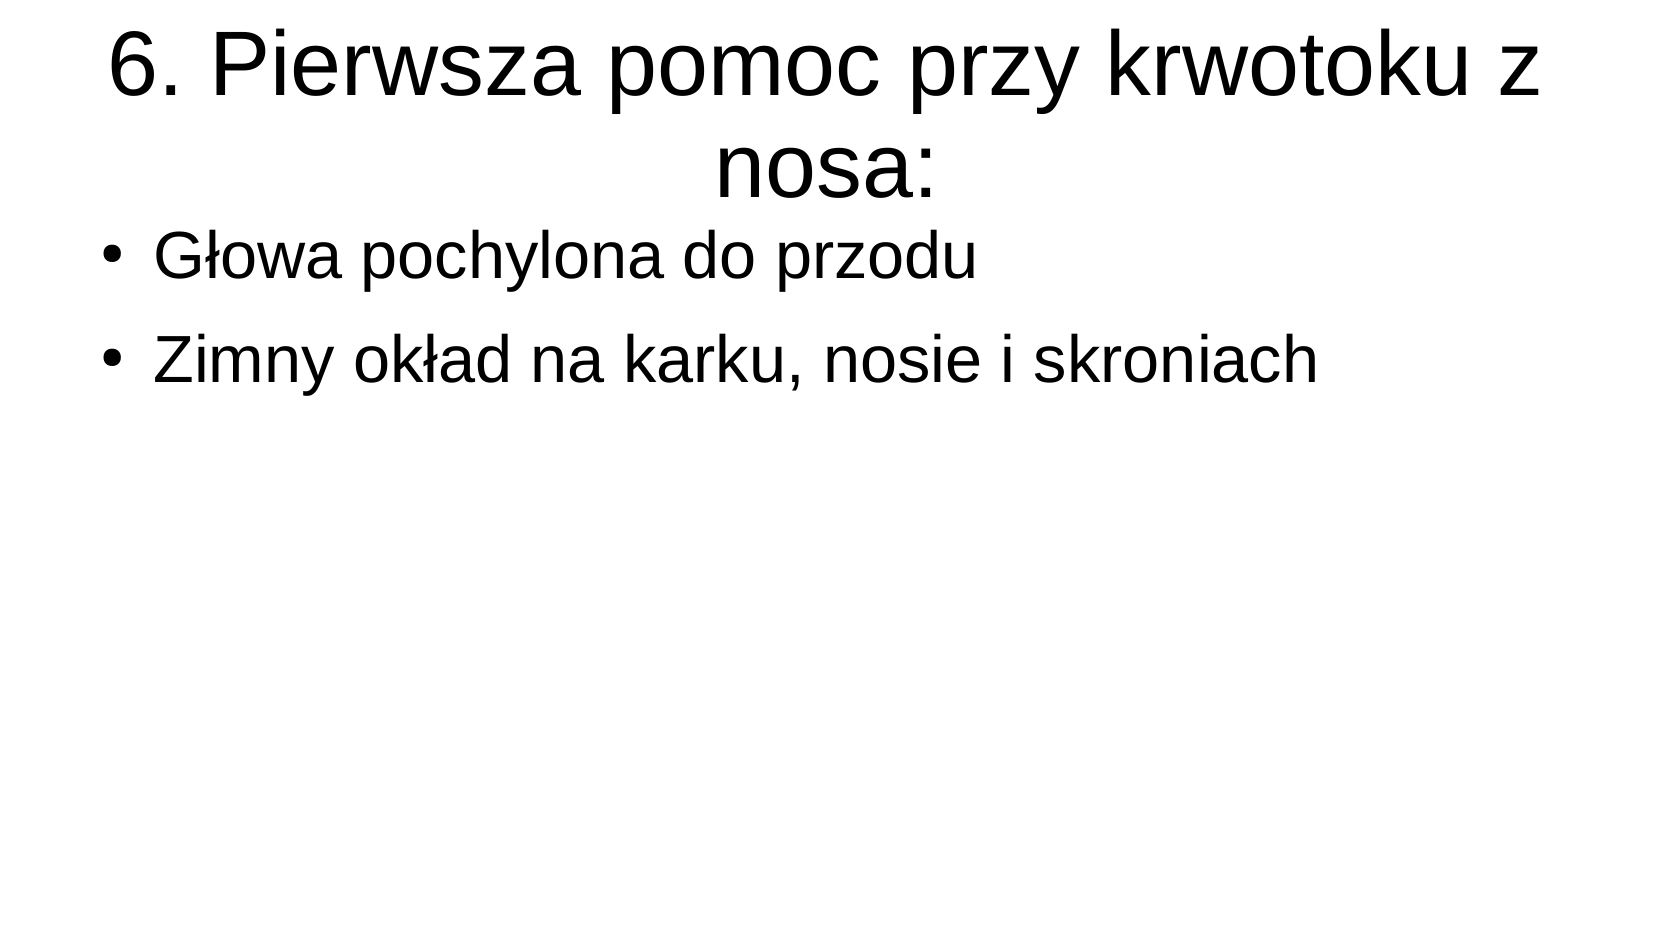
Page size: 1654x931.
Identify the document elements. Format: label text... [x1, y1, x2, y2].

title 6. Pierwsza pomoc przy krwotoku z nosa: [82, 12, 1571, 217]
list Głowa pochylona do przodu Zimny okład na karku, nosie i skroniach [82, 217, 1571, 758]
